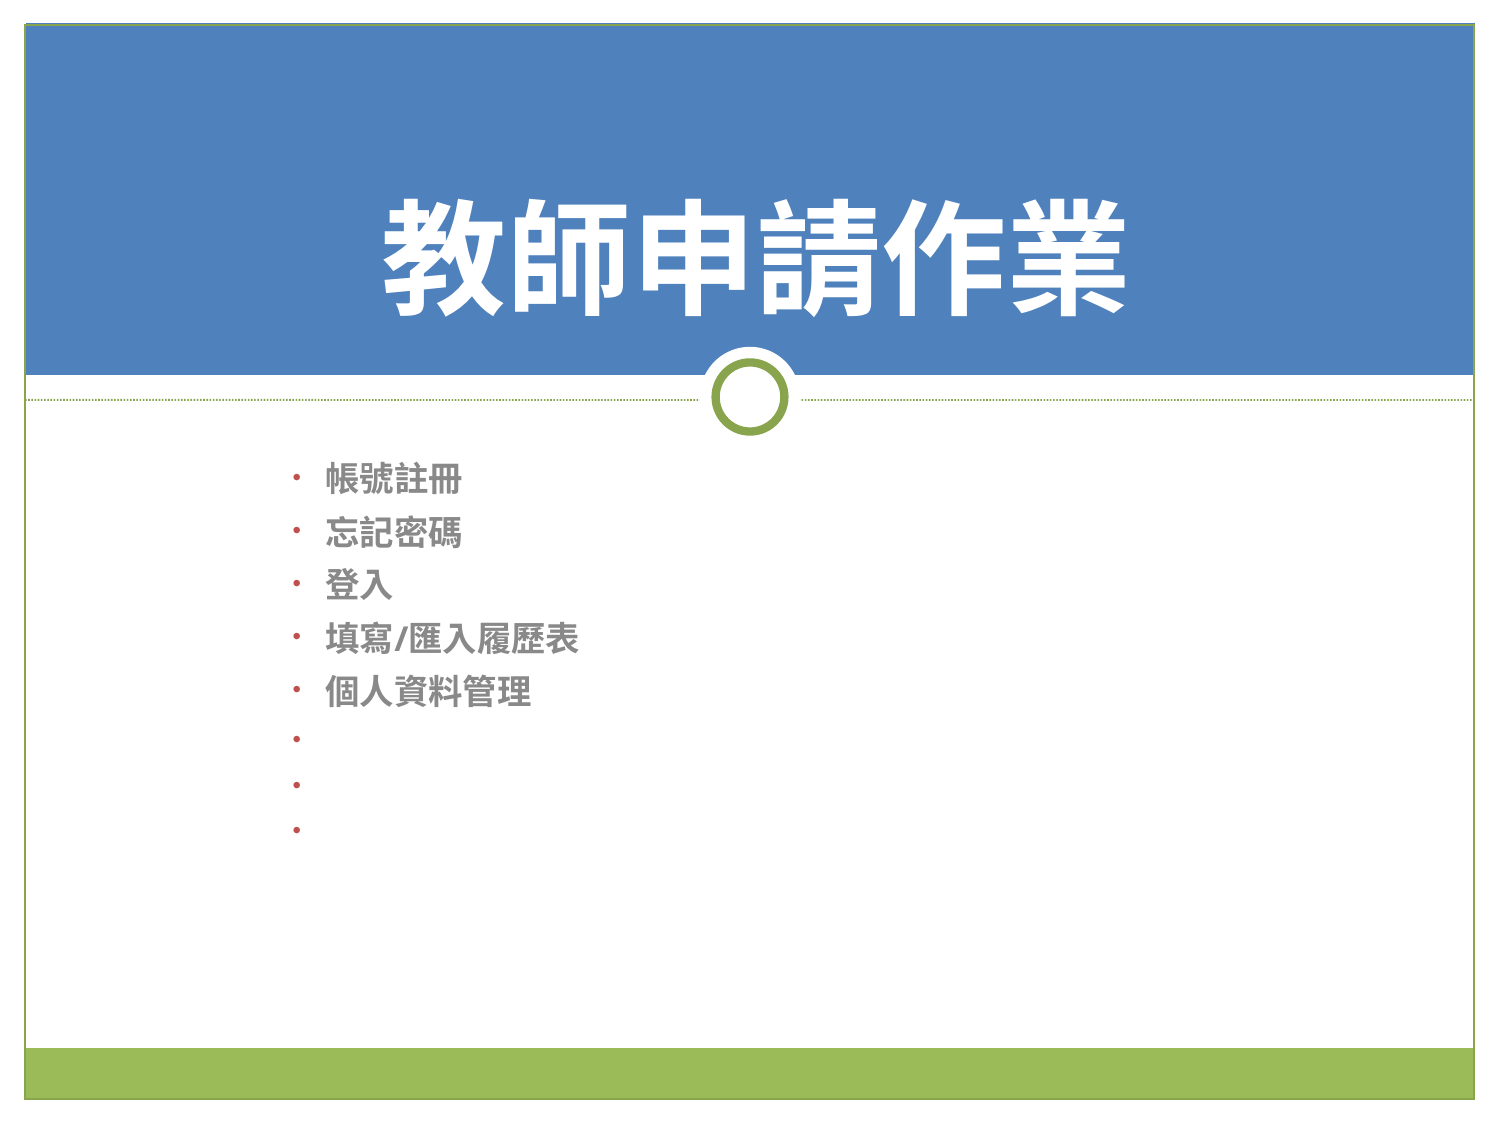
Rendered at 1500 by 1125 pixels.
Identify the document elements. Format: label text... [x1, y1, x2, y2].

list 帳號註冊 忘記密碼 登入 填寫/匯入履歷表 個人資料管理 [407, 473, 1300, 870]
title 教師申請作業 [112, 78, 1388, 267]
